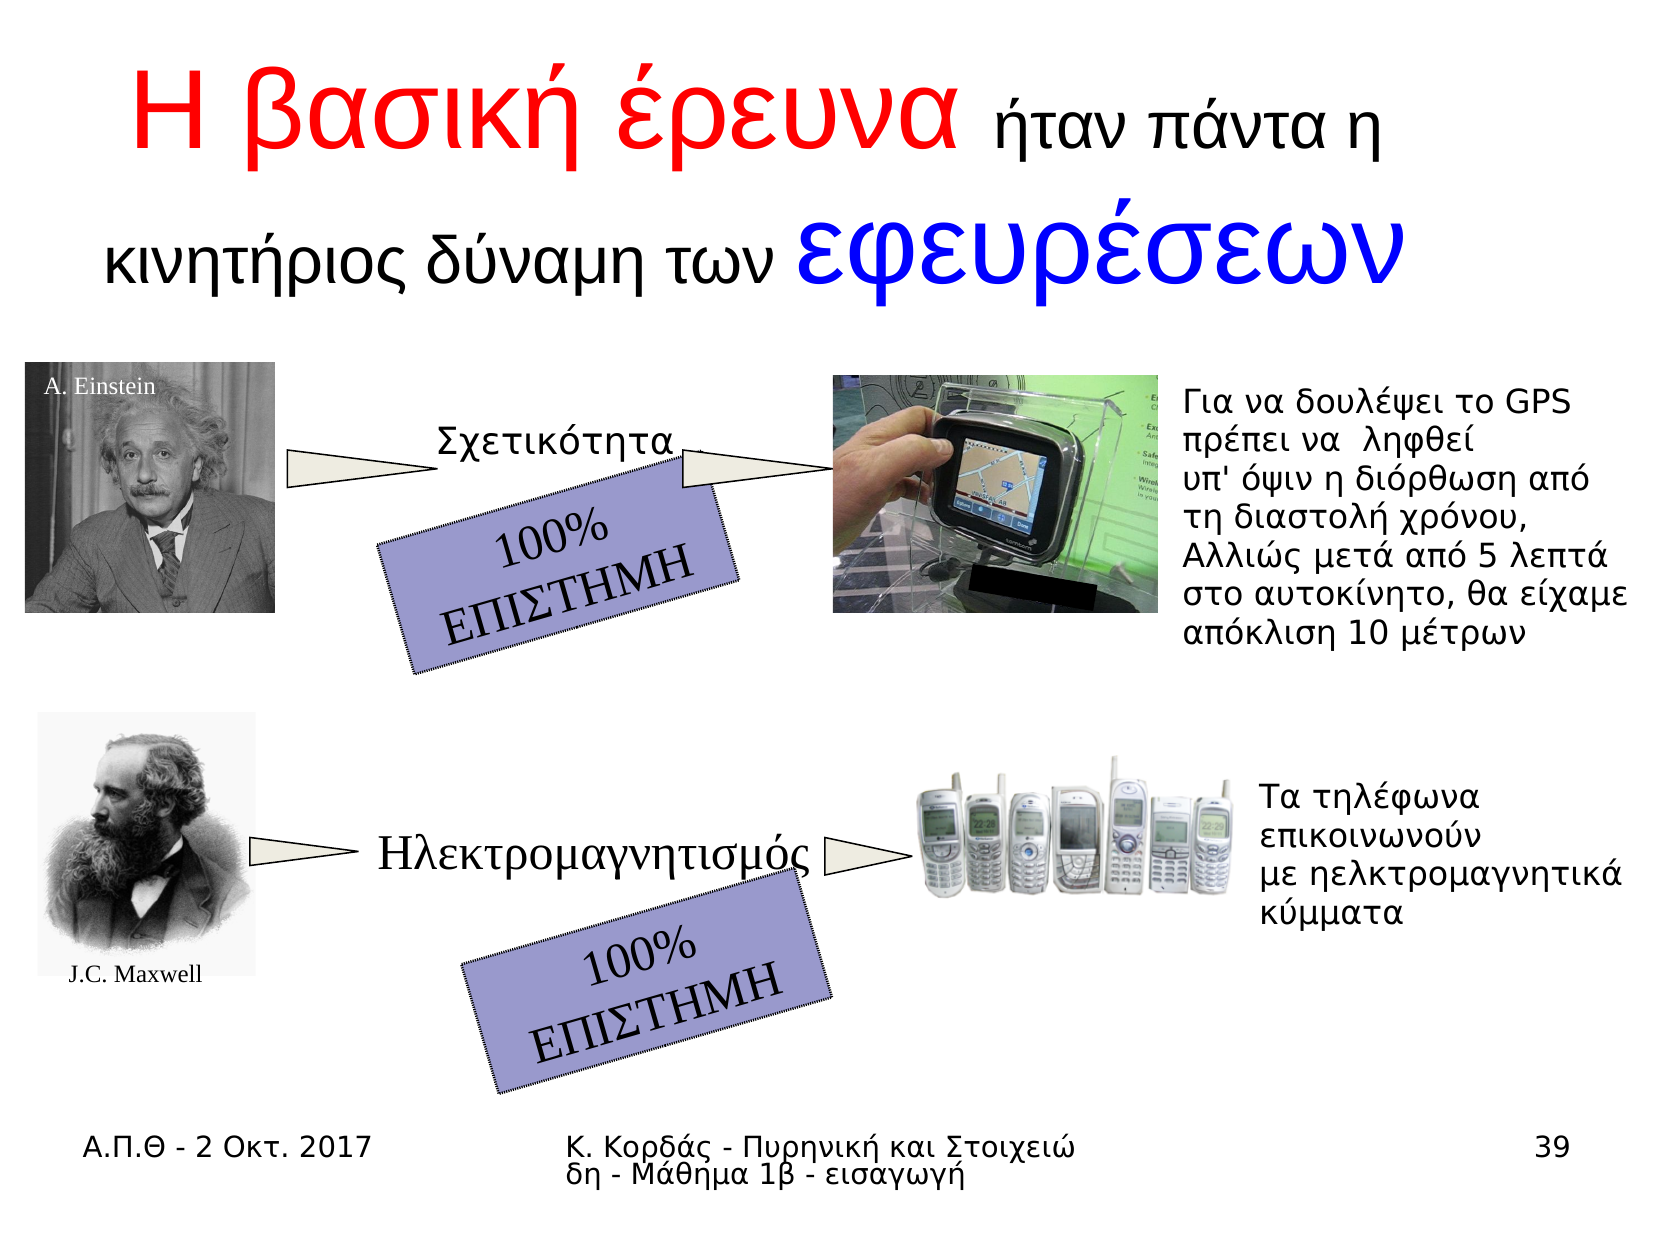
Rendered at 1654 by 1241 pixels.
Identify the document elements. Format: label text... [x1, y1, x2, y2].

text_box Για να δουλέψει το GPS πρέπει να ληφθεί υπ' όψιν η διόρθωση από τη διαστολή χρόνου, Αλλιώς μετά από 5 λεπτά στο αυτοκίνητο, θα είχαμε απόκλιση 10 μέτρων [1167, 375, 1654, 663]
text_box [838, 840, 912, 873]
text_box [249, 837, 359, 866]
title Η βασική έρευνα ήταν πάντα η κινητήριος δύναμη των εφευρέσεων [5, 29, 1506, 464]
picture [912, 755, 1238, 900]
text_box [287, 450, 420, 488]
text_box 100% ΕΠΙΣΤΗΜΗ [377, 472, 740, 675]
picture [24, 362, 275, 613]
text_box [969, 564, 1097, 611]
text_box Ηλεκτρομαγνητισμός [362, 812, 838, 888]
text_box 100% ΕΠΙΣΤΗΜΗ [461, 888, 832, 1094]
picture [832, 375, 1158, 613]
text_box A. Einstein [28, 362, 171, 408]
text_box Σχετικότητα [420, 412, 690, 472]
text_box [682, 450, 832, 488]
text_box J.C. Maxwell [54, 950, 218, 995]
picture [37, 712, 256, 976]
text_box Τα τηλέφωνα επικοινωνούν με ηελκτρομαγνητικά κύμματα [1244, 770, 1649, 942]
